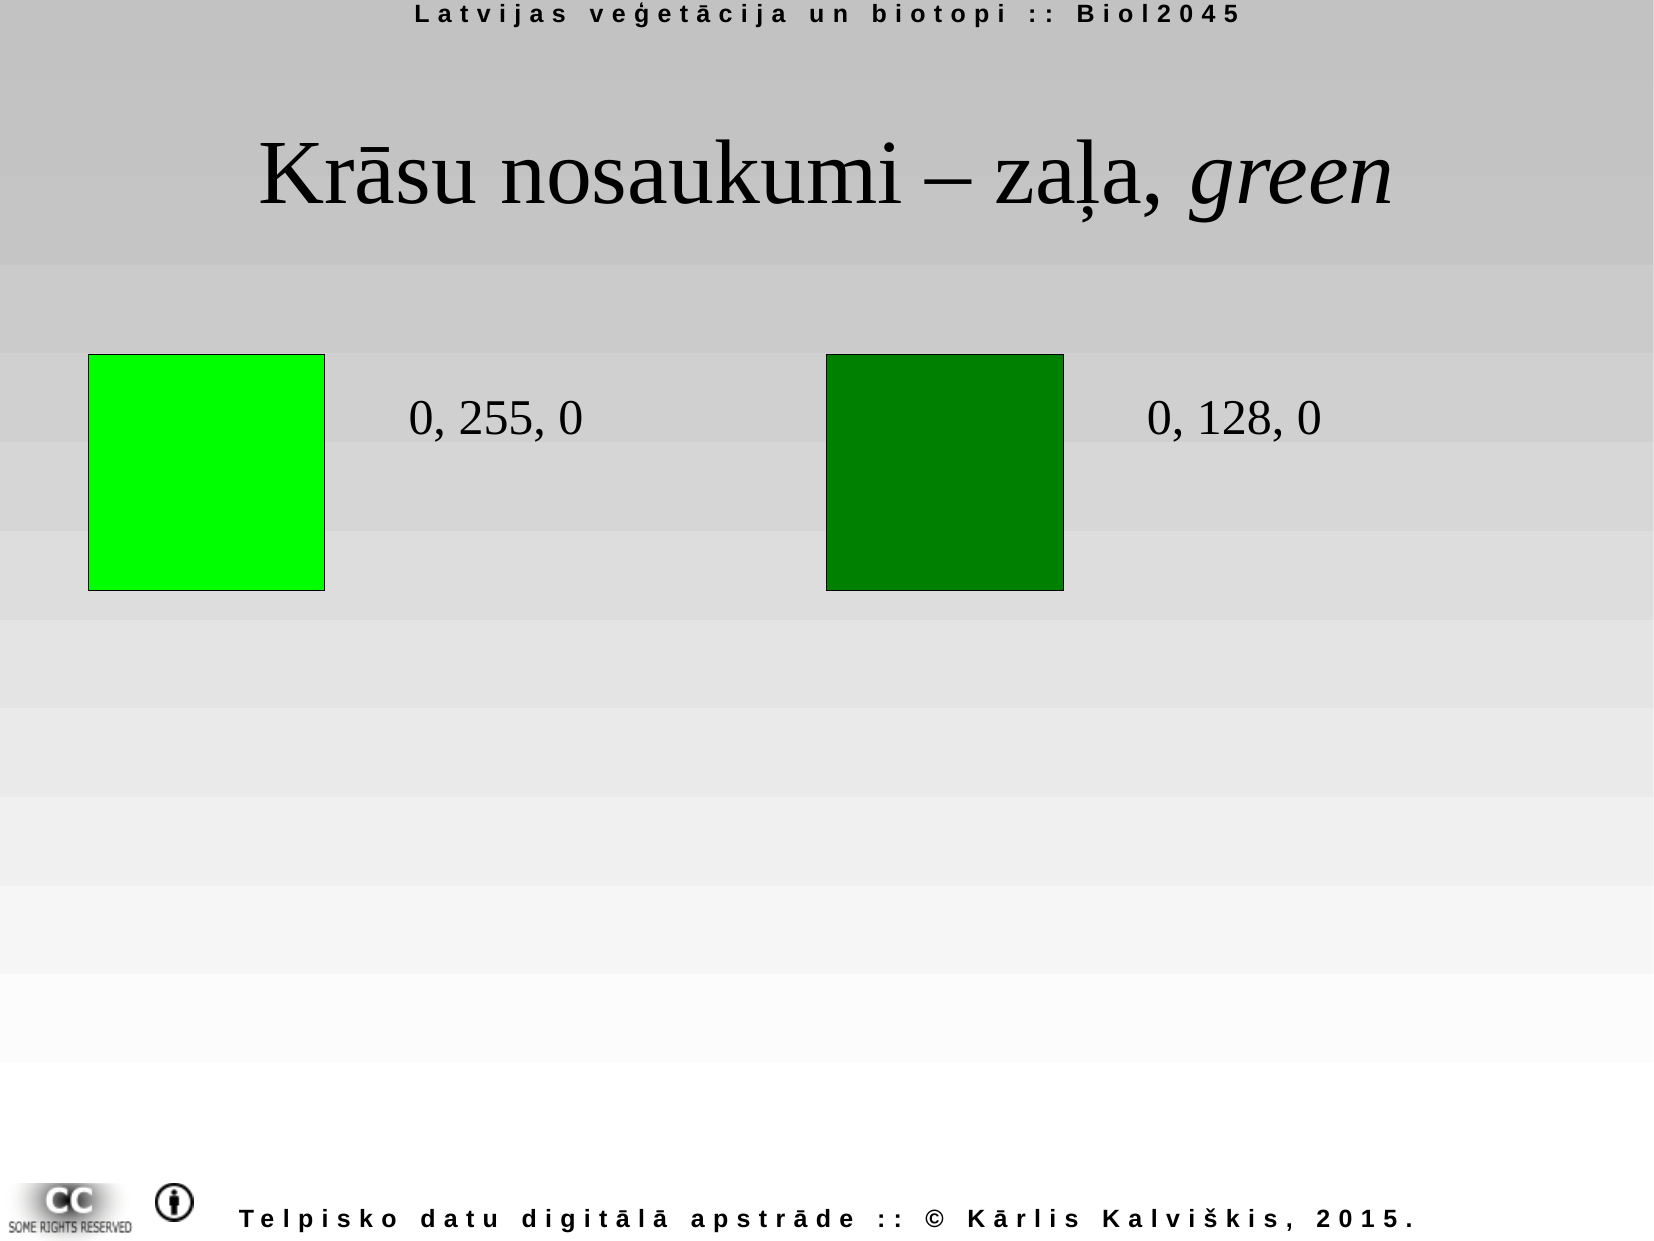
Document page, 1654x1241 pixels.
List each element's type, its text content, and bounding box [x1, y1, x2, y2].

title Krāsu nosaukumi – zaļa, green [29, 49, 1625, 296]
text_box [88, 354, 325, 591]
text_box 0, 255, 0 [408, 389, 584, 446]
text_box [826, 354, 1064, 591]
picture [0, 0, 1654, 1241]
text_box 0, 128, 0 [1146, 389, 1338, 446]
